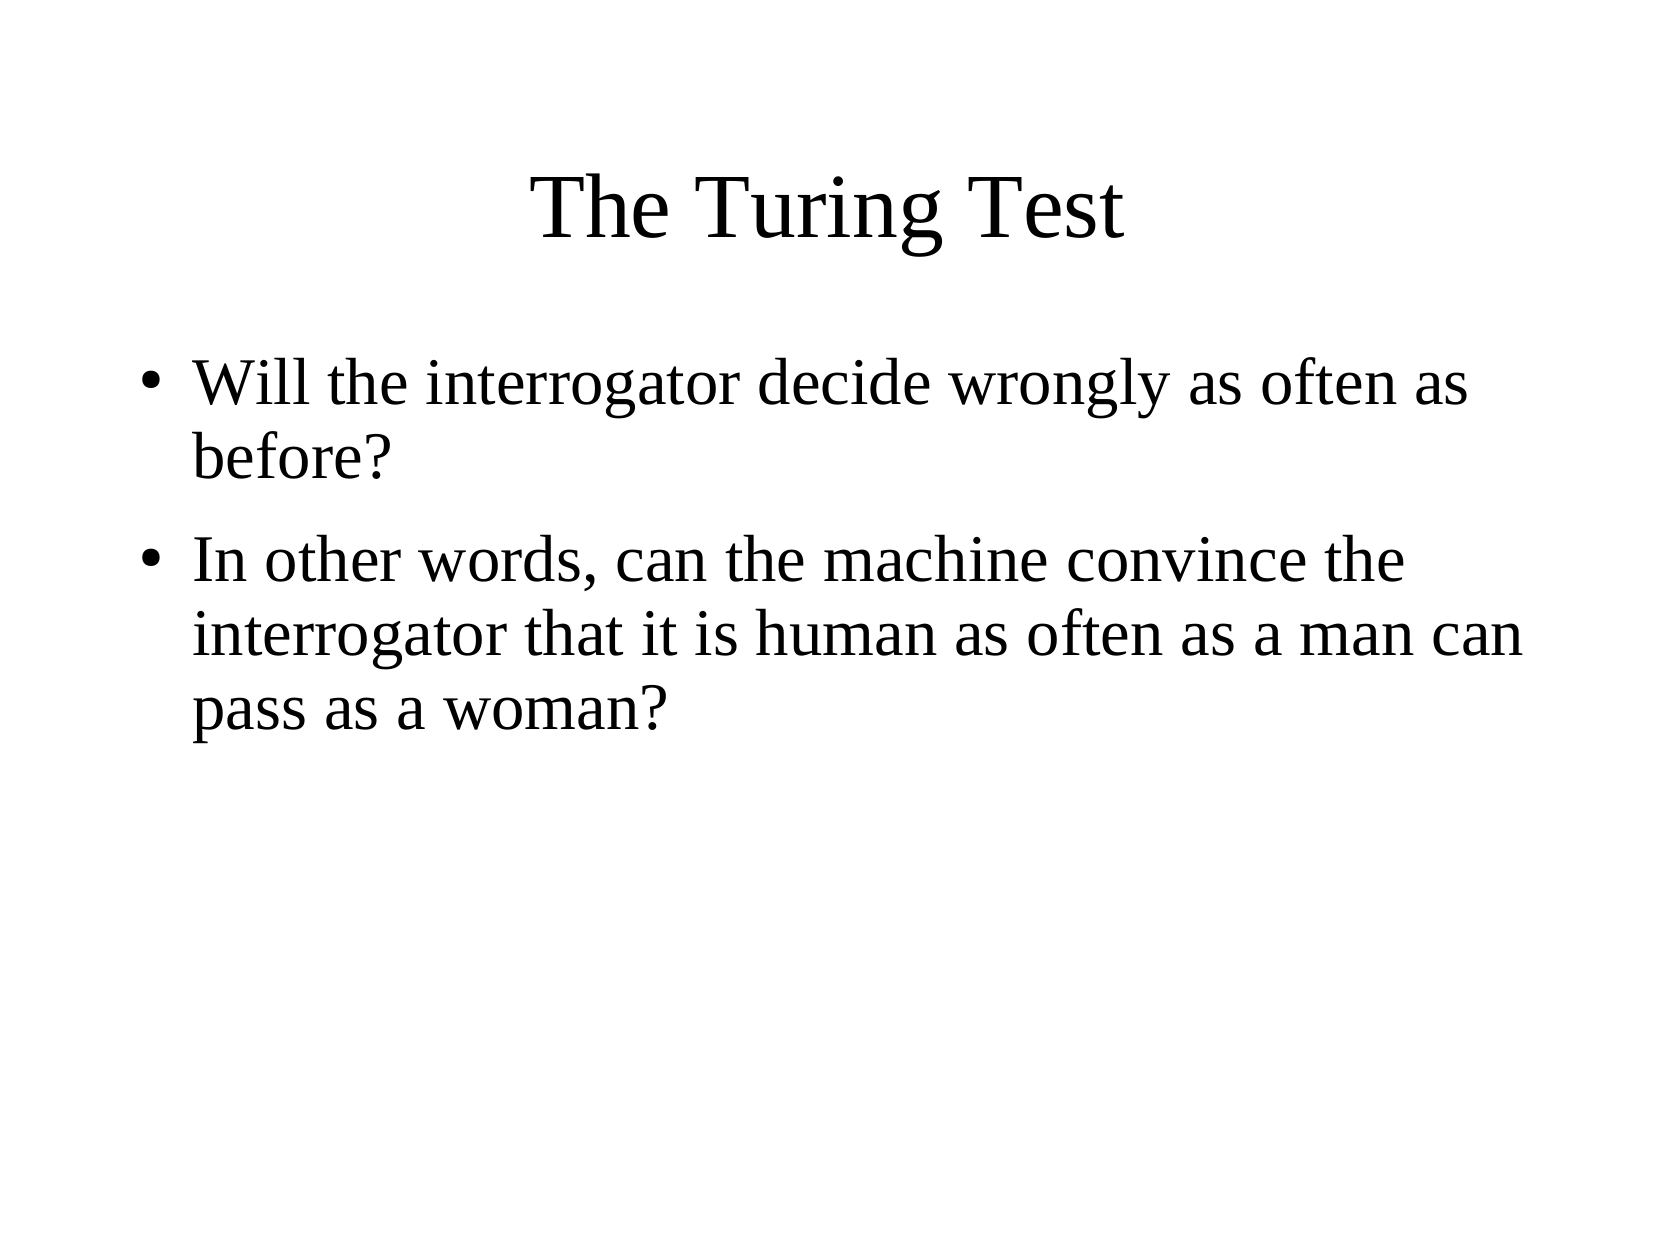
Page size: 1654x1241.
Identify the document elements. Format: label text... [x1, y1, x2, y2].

title The Turing Test [121, 102, 1534, 311]
list Will the interrogator decide wrongly as often as before? In other words, can the machine convince the interrogator that it is human as often as a man can pass as a woman? [121, 344, 1534, 1127]
